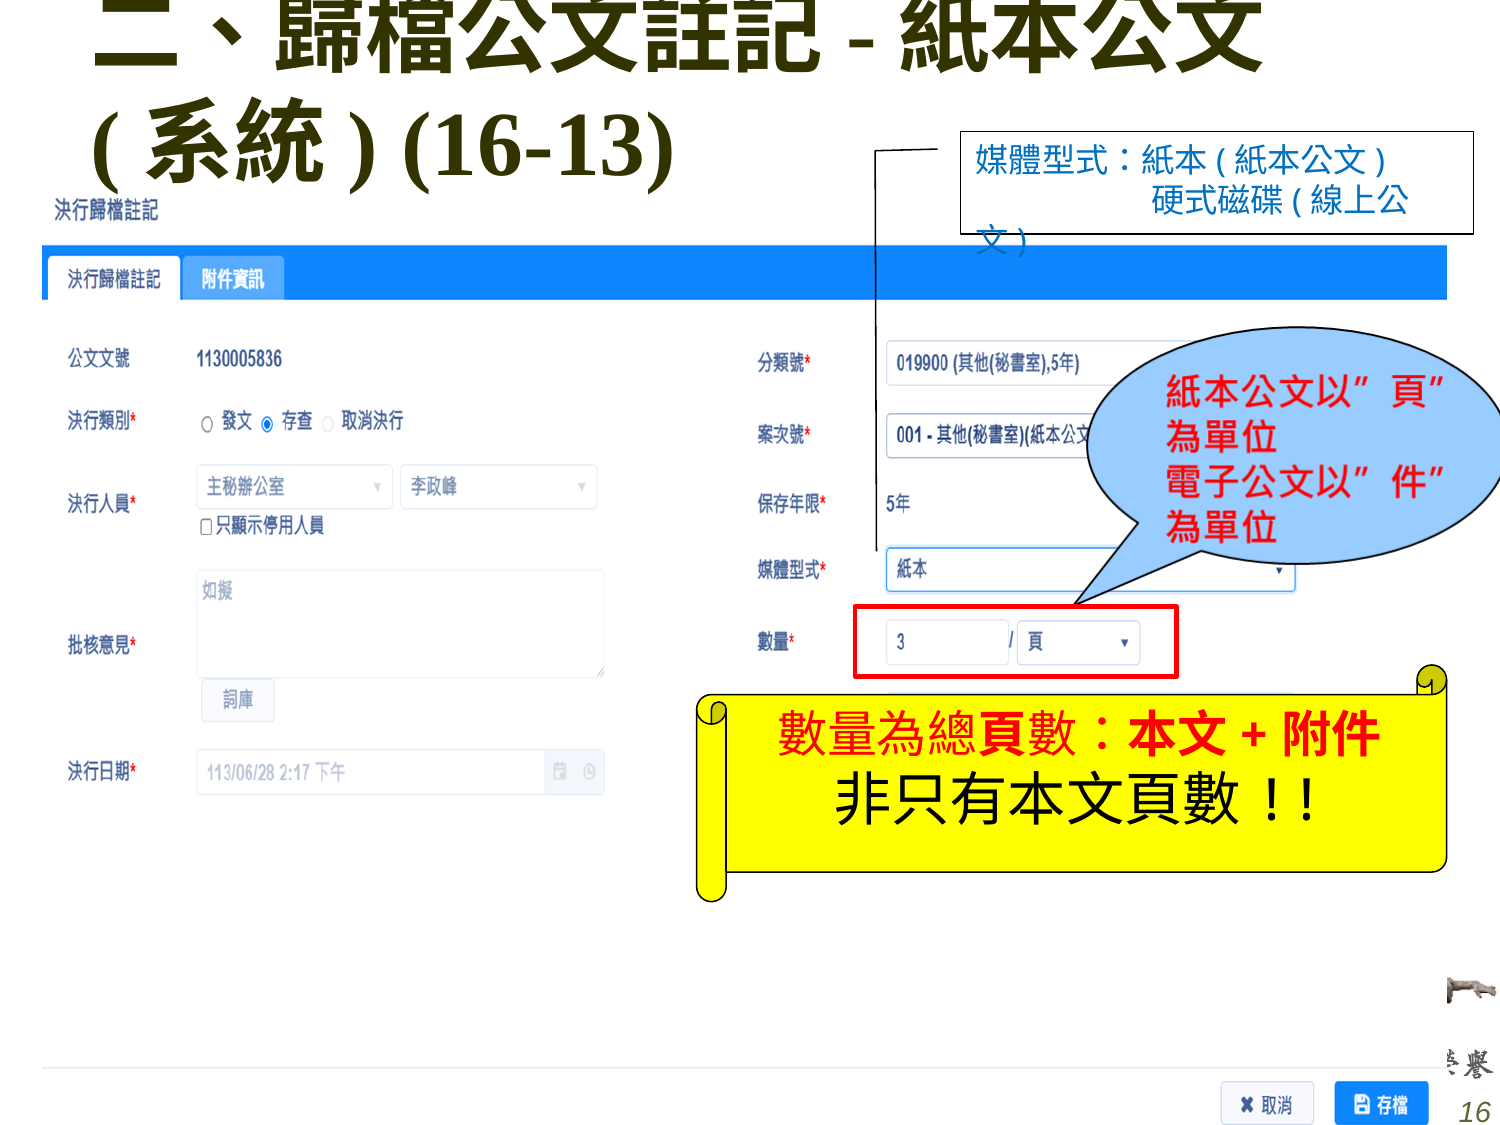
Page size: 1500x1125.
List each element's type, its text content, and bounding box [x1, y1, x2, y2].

picture [42, 179, 1500, 1125]
text_box 媒體型式：紙本(紙本公文) 硬式磁碟(線上公文) [961, 132, 1474, 234]
title 二、歸檔公文註記-紙本公文(系統) (16-13) [75, 45, 1425, 233]
text_box 數量為總頁數：本文+附件 非只有本文頁數!! [696, 684, 1447, 902]
slide_number <number> [1327, 1085, 1500, 1125]
picture [985, 234, 998, 243]
